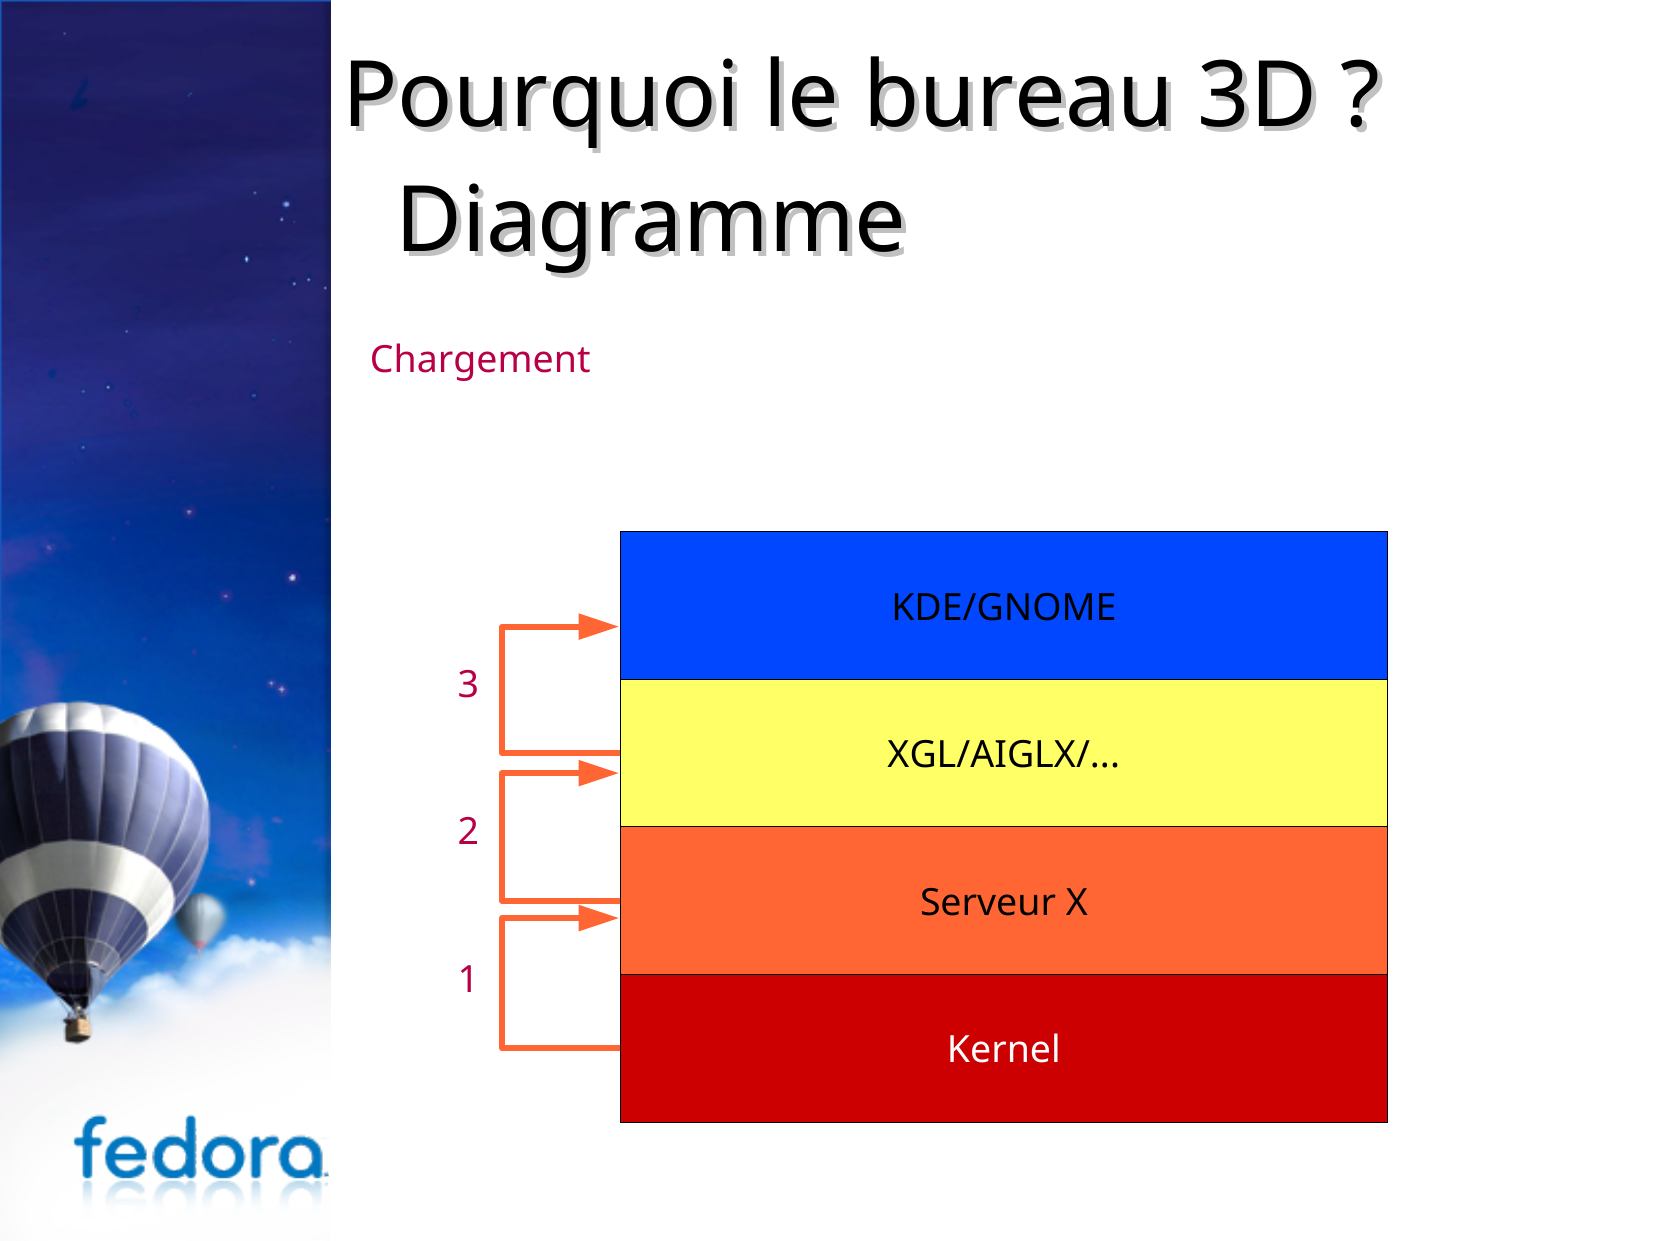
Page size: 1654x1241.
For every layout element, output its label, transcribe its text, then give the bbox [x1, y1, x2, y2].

text_box 1 [442, 945, 494, 1006]
title Pourquoi le bureau 3D ? Diagramme [331, 42, 1571, 264]
picture [0, 0, 331, 1241]
text_box 3 [442, 649, 494, 710]
text_box XGL/AIGLX/... [620, 680, 1388, 827]
text_box 2 [442, 797, 494, 858]
text_box Chargement [355, 324, 591, 385]
text_box KDE/GNOME [620, 531, 1388, 680]
text_box Kernel [620, 975, 1388, 1123]
text_box Serveur X [620, 827, 1388, 975]
